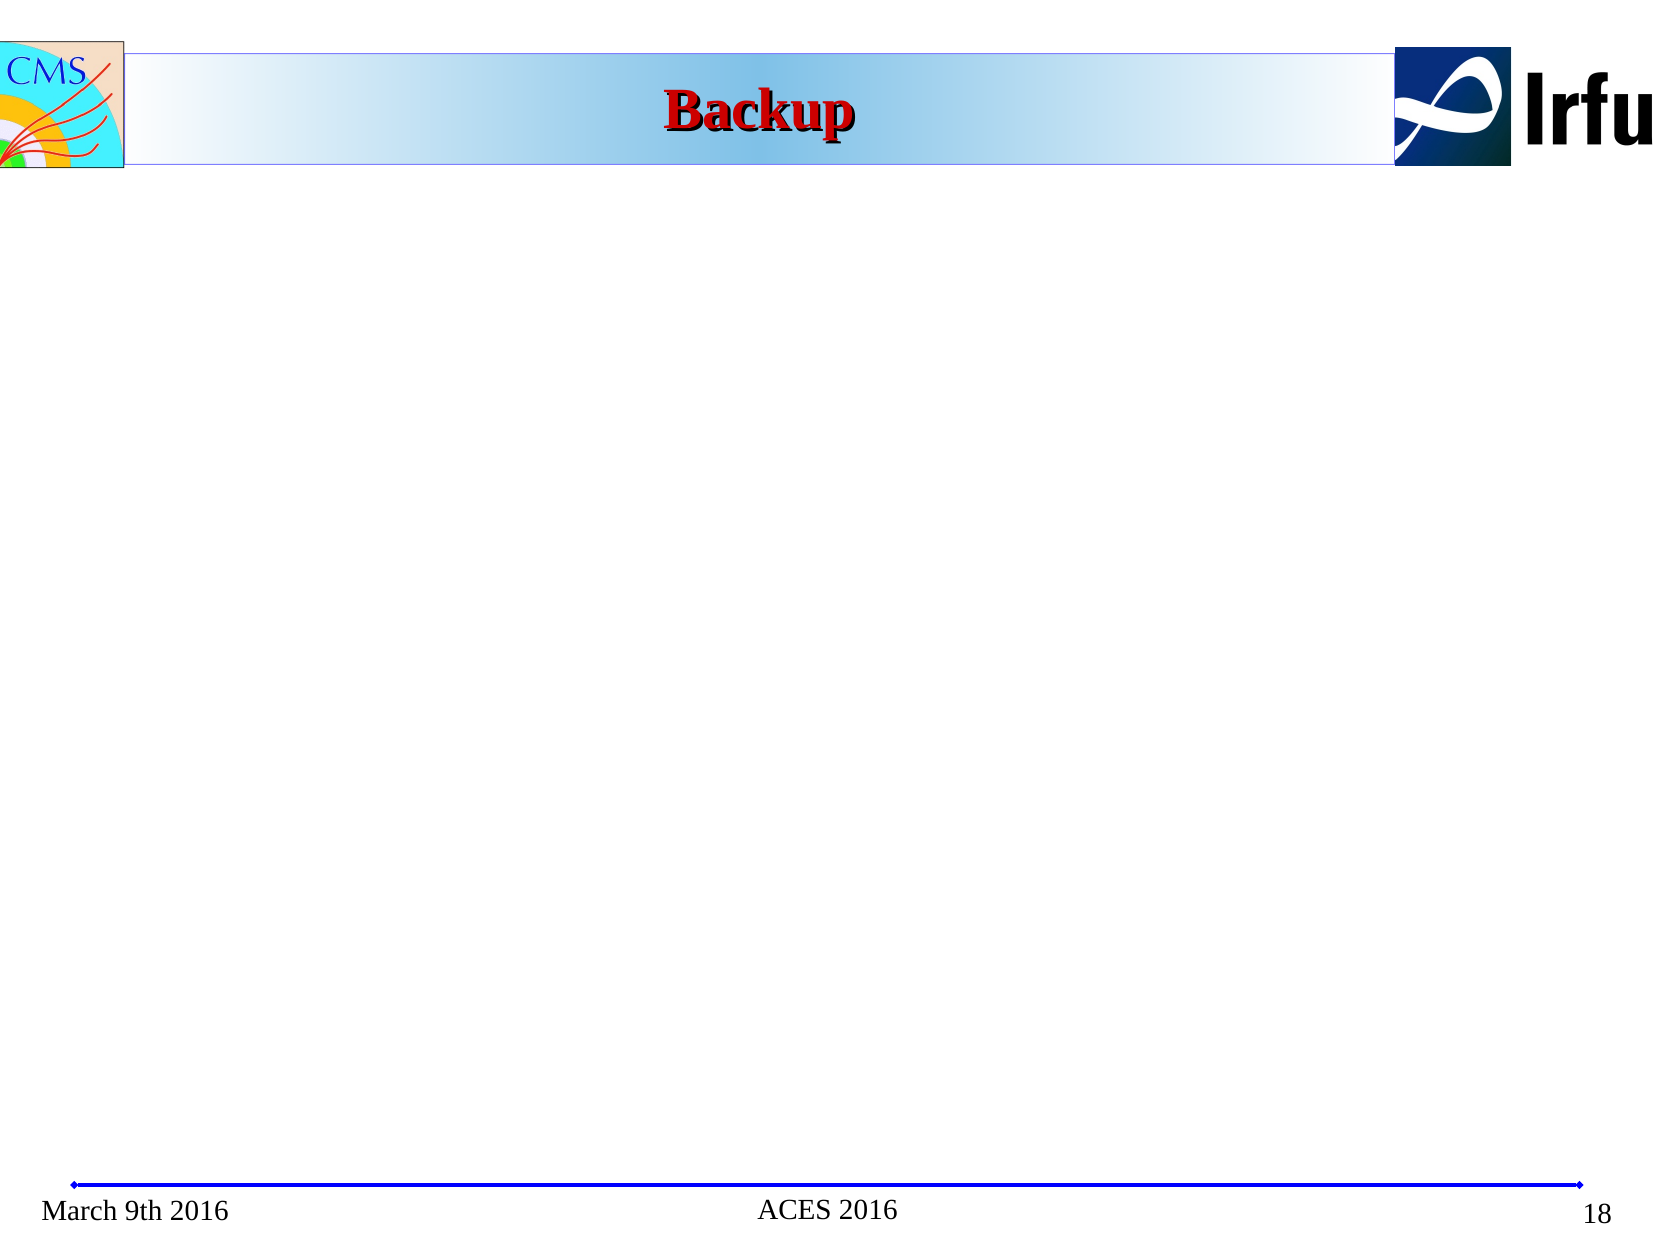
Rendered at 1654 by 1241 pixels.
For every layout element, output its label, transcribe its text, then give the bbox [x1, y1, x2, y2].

picture [1395, 47, 1653, 166]
picture [0, 40, 125, 169]
title Backup [124, 53, 1396, 165]
